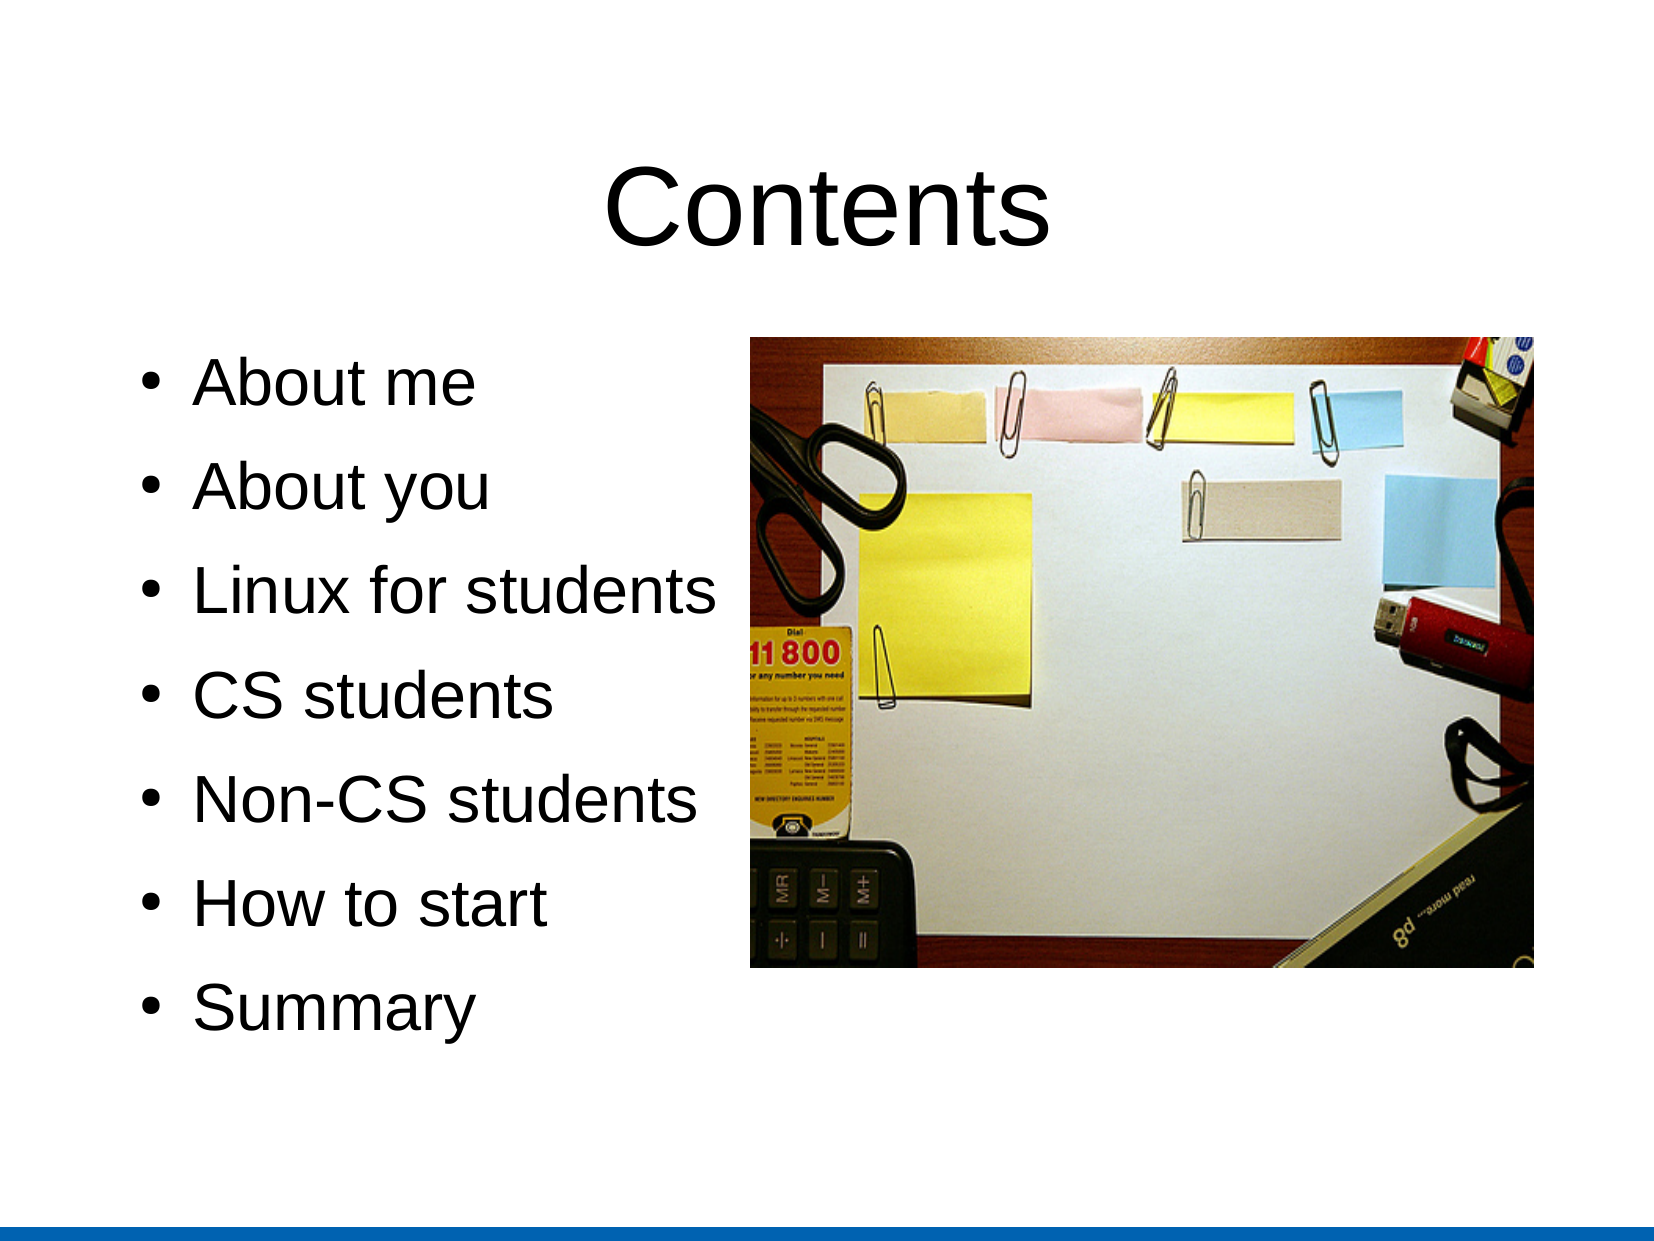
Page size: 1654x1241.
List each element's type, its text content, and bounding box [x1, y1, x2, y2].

list About me About you Linux for students CS students Non-CS students How to start Summary [121, 344, 811, 1112]
title Contents [121, 110, 1534, 303]
picture [750, 337, 1534, 968]
